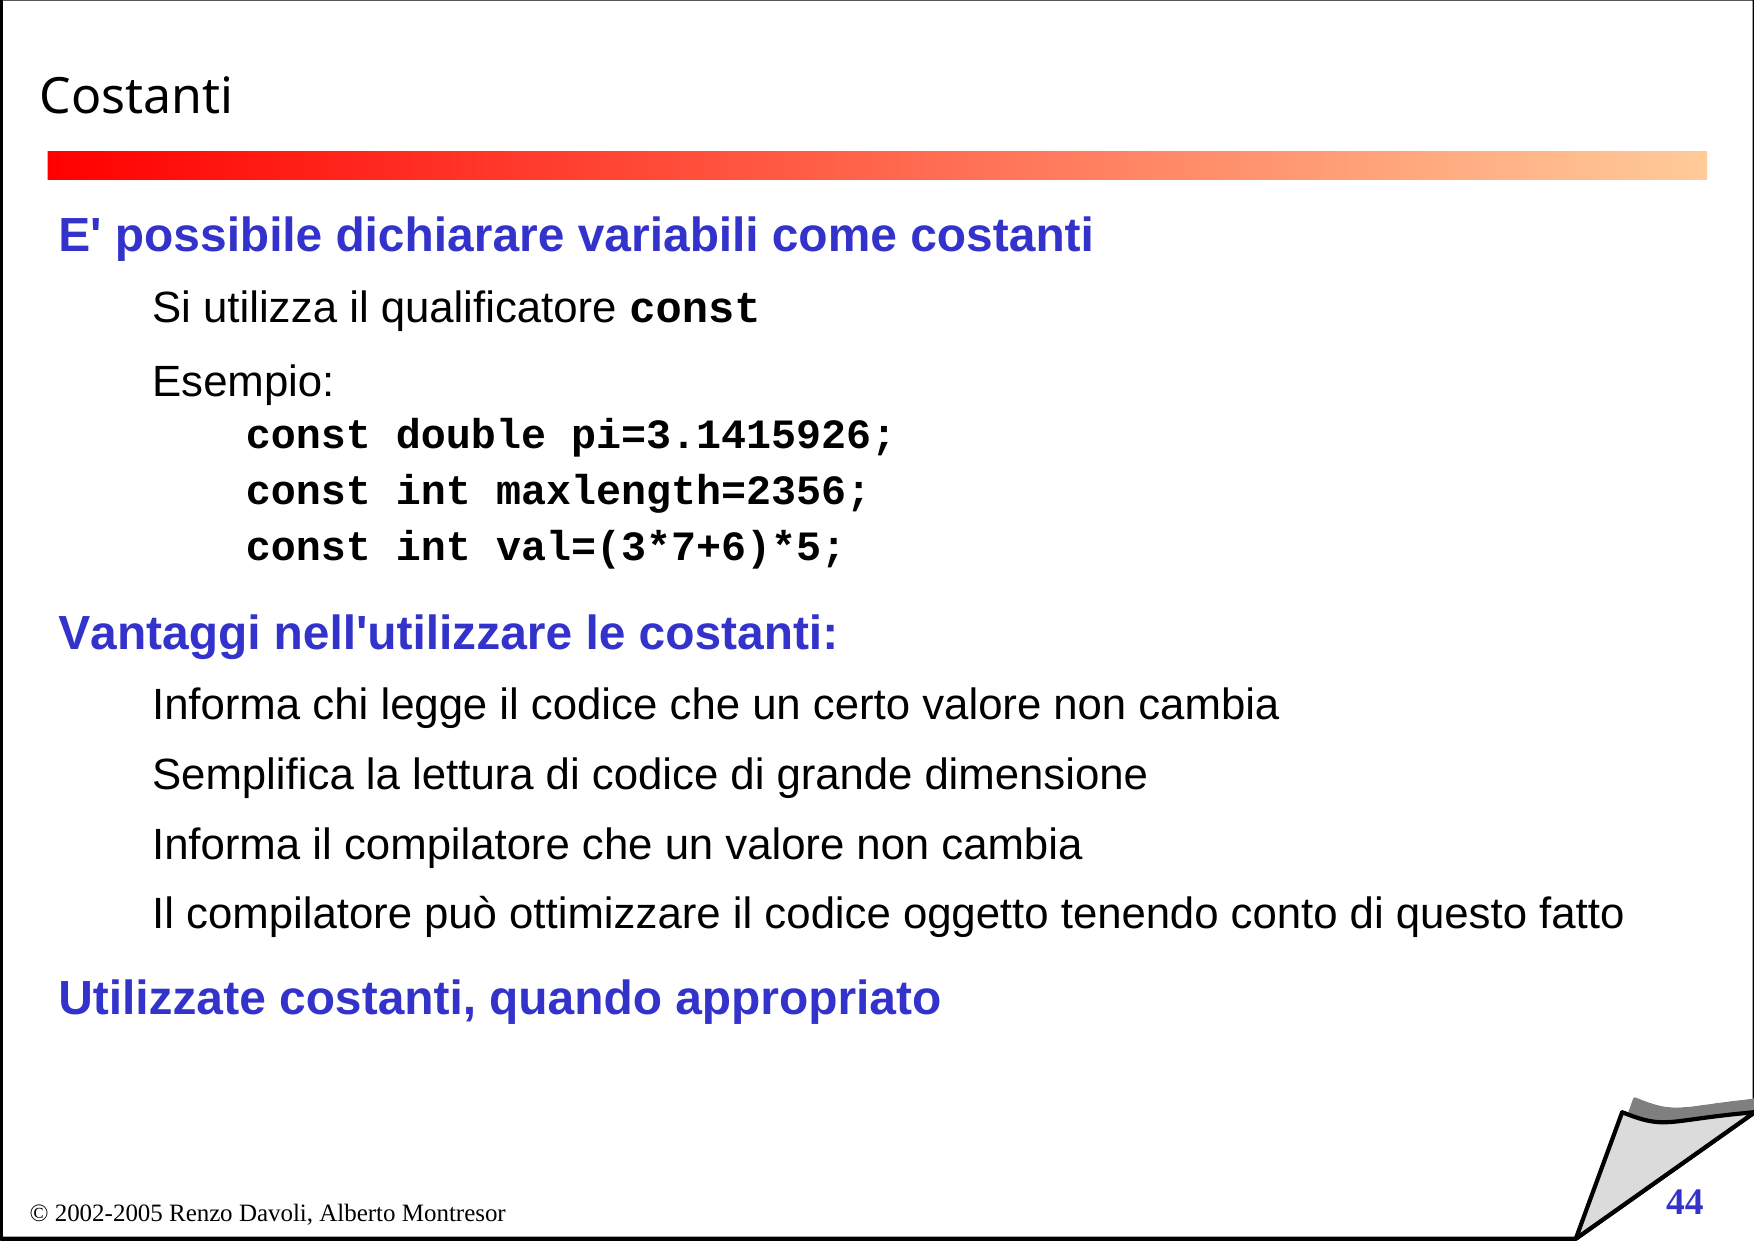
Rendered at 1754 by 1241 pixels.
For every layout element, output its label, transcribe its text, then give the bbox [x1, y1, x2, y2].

text_box main [750, 151, 754, 179]
list E' possibile dichiarare variabili come costanti Si utilizza il qualificatore const Esempio: const double pi=3.1415926; const int maxlength=2356; const int val=(3*7+6)*5; Vantaggi nell'utilizzare le costanti: Informa chi legge il codice che un certo valore non cambia Semplifica la lettura di codice di grande dimensione Informa il compilatore che un valore non cambia Il compilatore può ottimizzare il codice oggetto tenendo conto di questo fatto Utilizzate costanti, quando appropriato [58, 206, 1696, 1213]
title Costanti [40, 49, 1714, 144]
